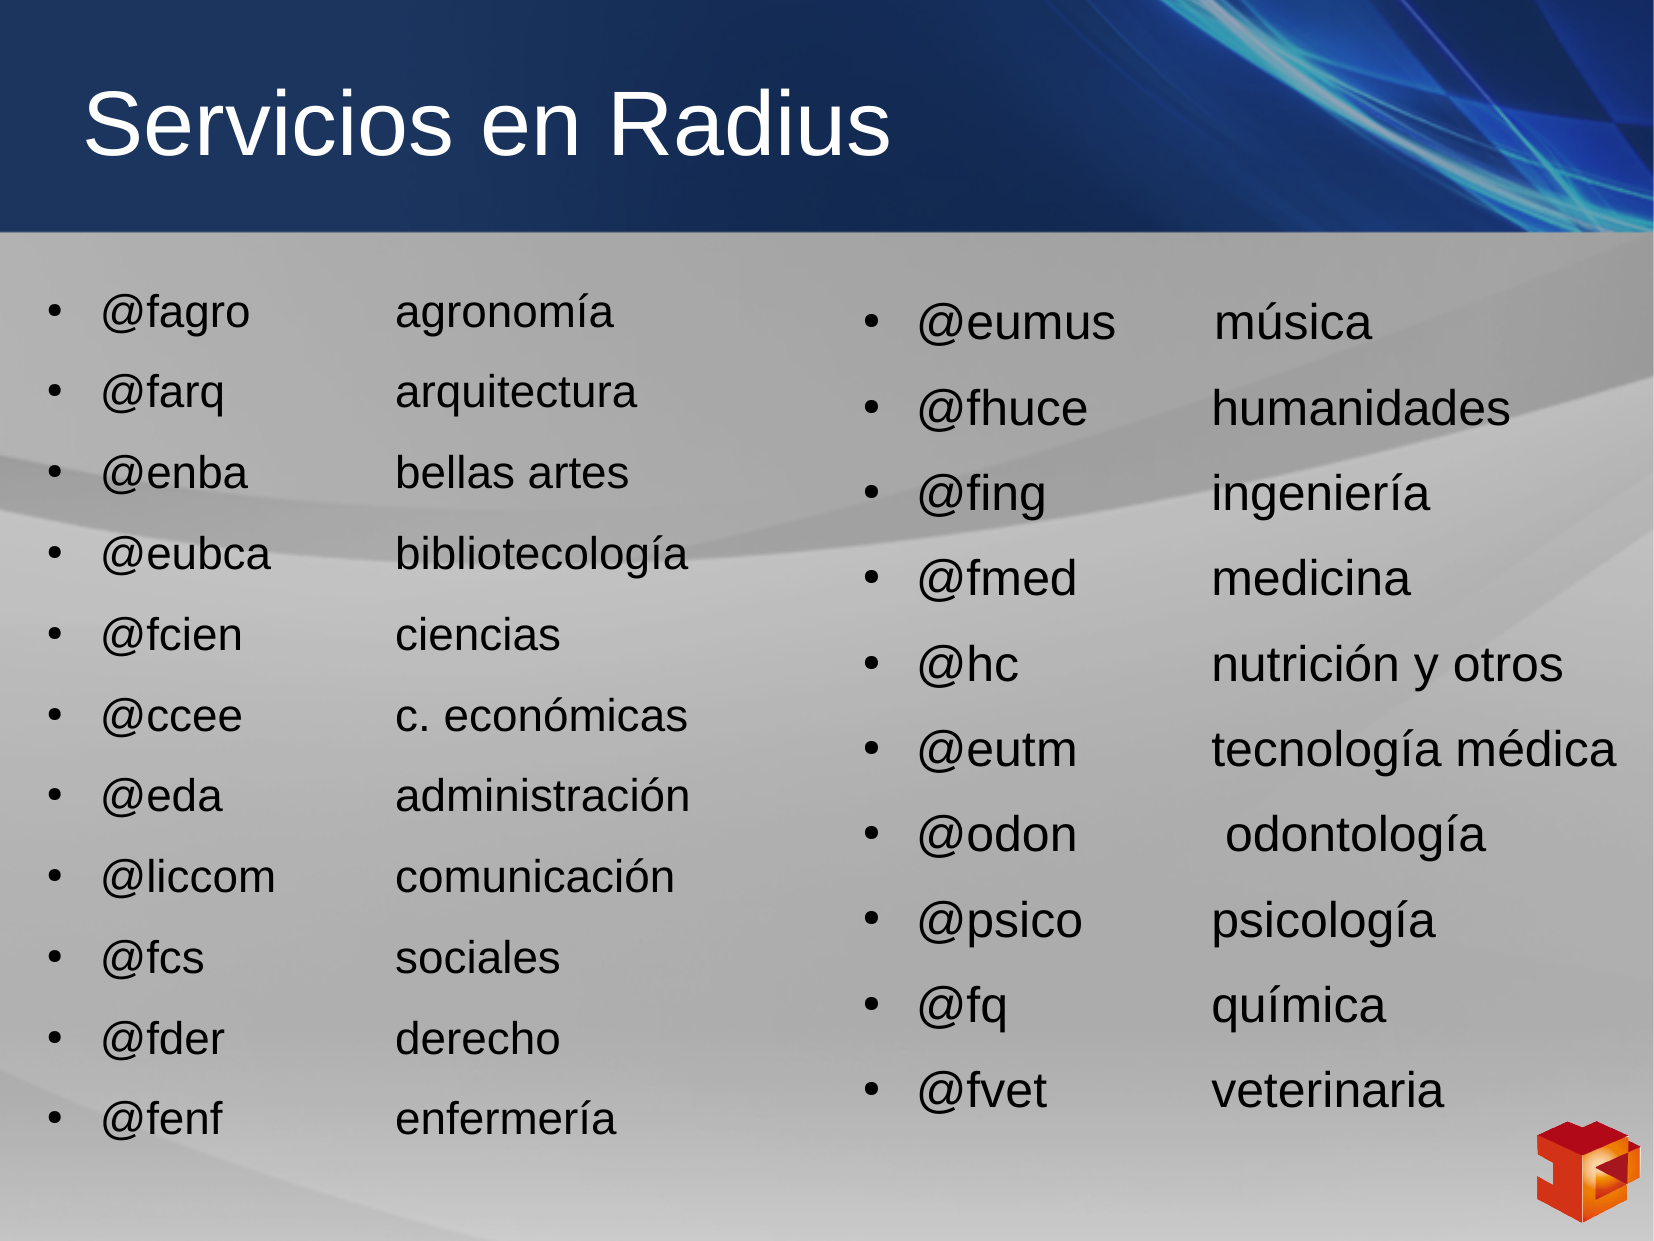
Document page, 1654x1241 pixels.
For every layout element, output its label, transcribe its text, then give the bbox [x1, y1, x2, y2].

list @eumus música @fhuce humanidades @fing ingeniería @fmed medicina @hc nutrición y otros @eutm tecnología médica @odon odontología @psico psicología @fq química @fvet veterinaria [845, 294, 1654, 1119]
picture [0, 0, 1654, 1241]
list @fagro agronomía @farq arquitectura @enba bellas artes @eubca bibliotecología @fcien ciencias @ccee c. económicas @eda administración @liccom comunicación @fcs sociales @fder derecho @fenf enfermería [28, 285, 756, 1145]
title Servicios en Radius [82, 19, 1571, 228]
